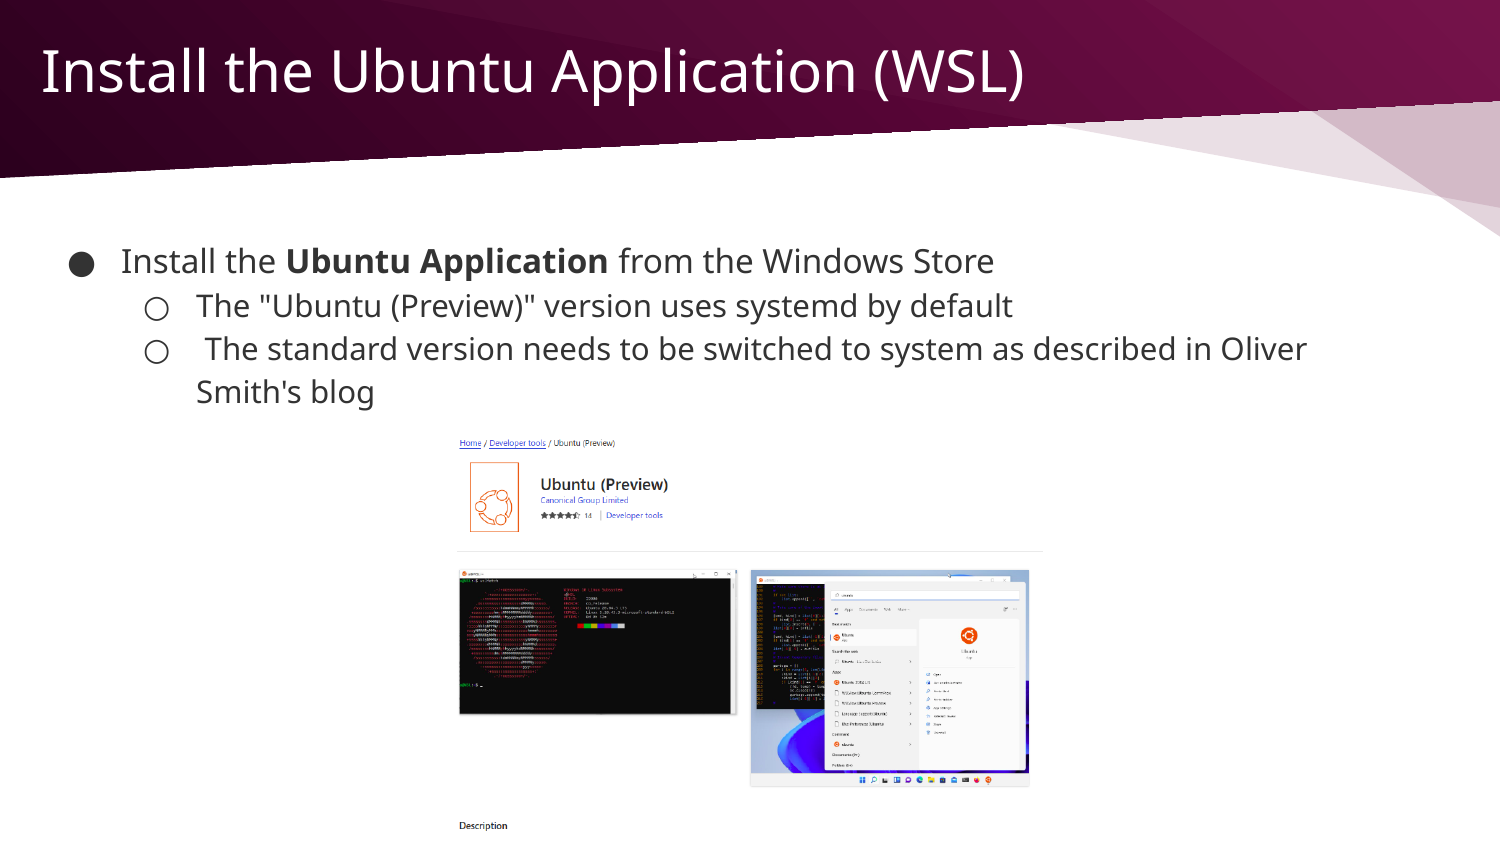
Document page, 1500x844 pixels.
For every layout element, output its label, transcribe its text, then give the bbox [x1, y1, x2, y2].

picture [431, 426, 1043, 836]
list Install the Ubuntu Application from the Windows Store The "Ubuntu (Preview)" version uses systemd by default The standard version needs to be switched to system as described in Oliver Smith's blog [35, 229, 1324, 789]
title Install the Ubuntu Application (WSL) [41, 5, 1336, 134]
